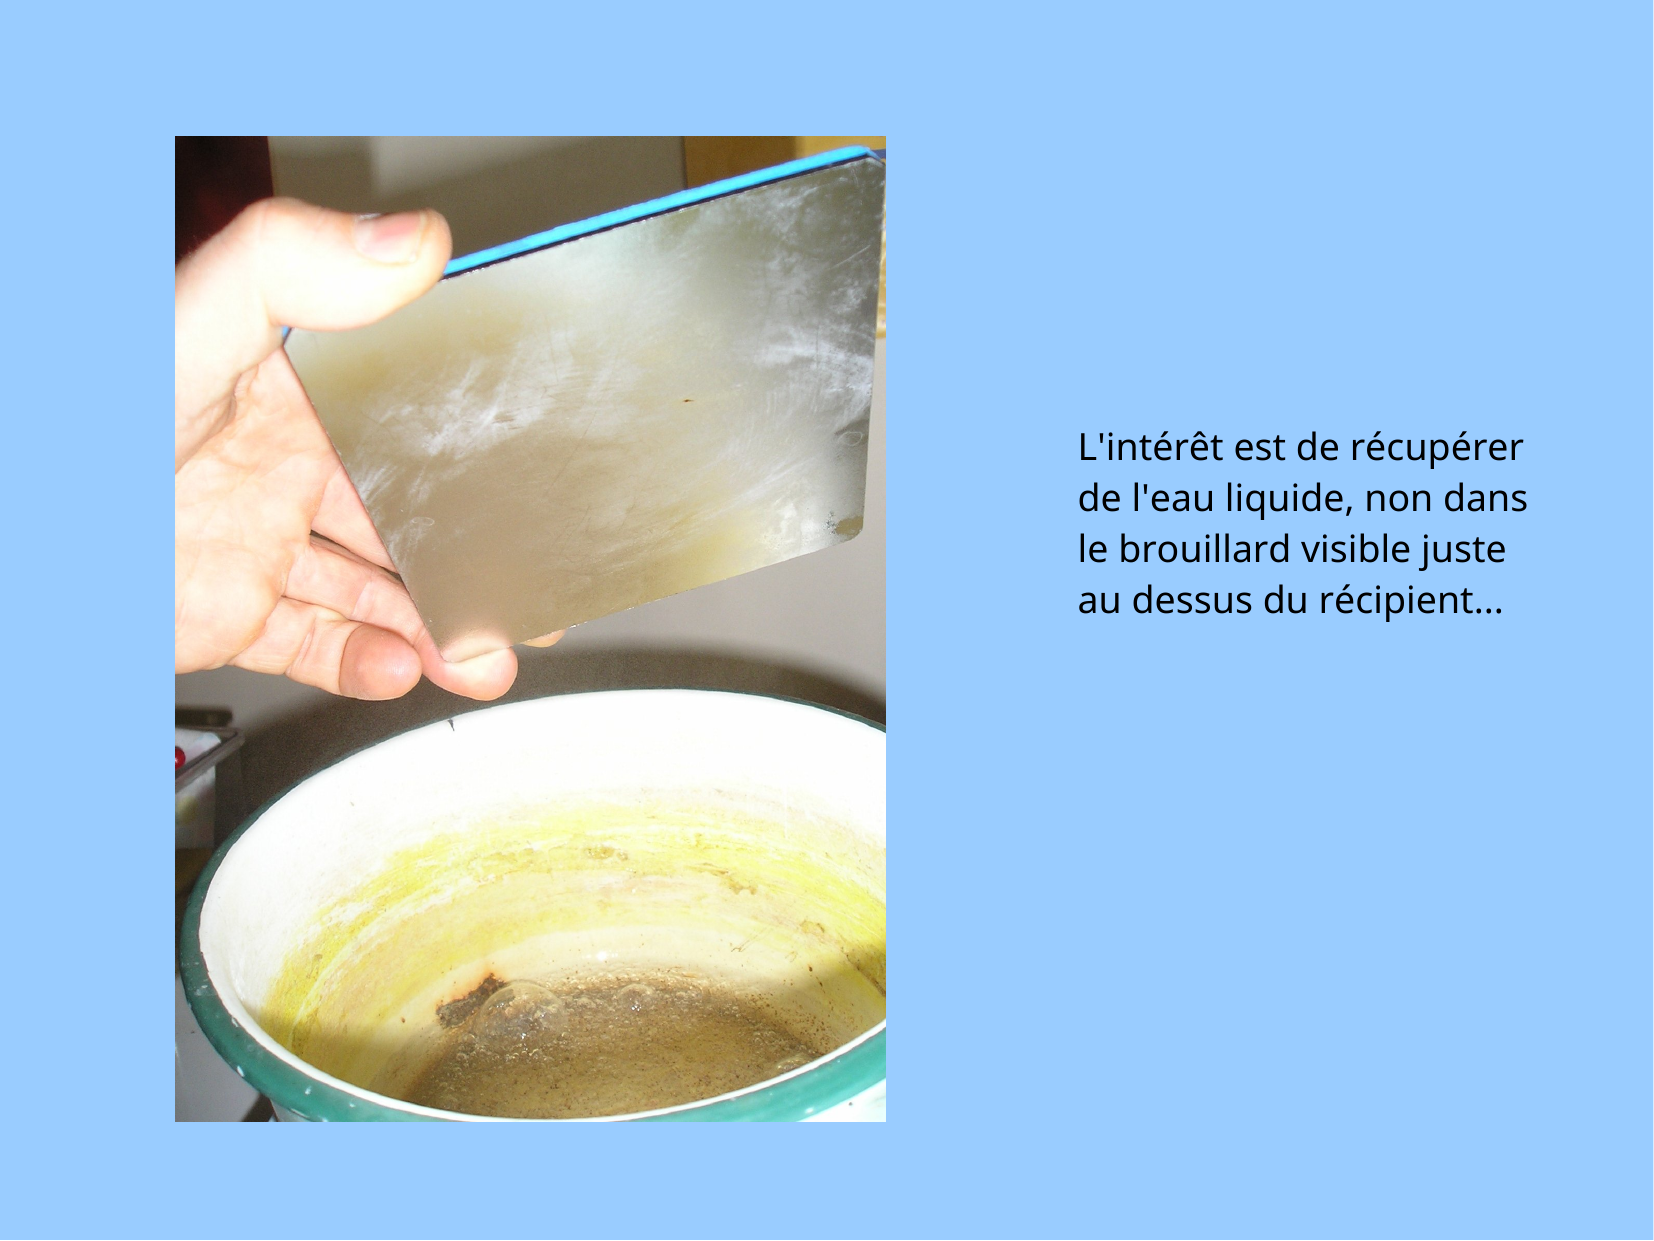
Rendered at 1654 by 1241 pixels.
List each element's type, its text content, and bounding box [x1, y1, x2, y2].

picture [175, 136, 886, 1123]
text_box L'intérêt est de récupérer de l'eau liquide, non dans le brouillard visible juste au dessus du récipient... [1062, 413, 1565, 676]
